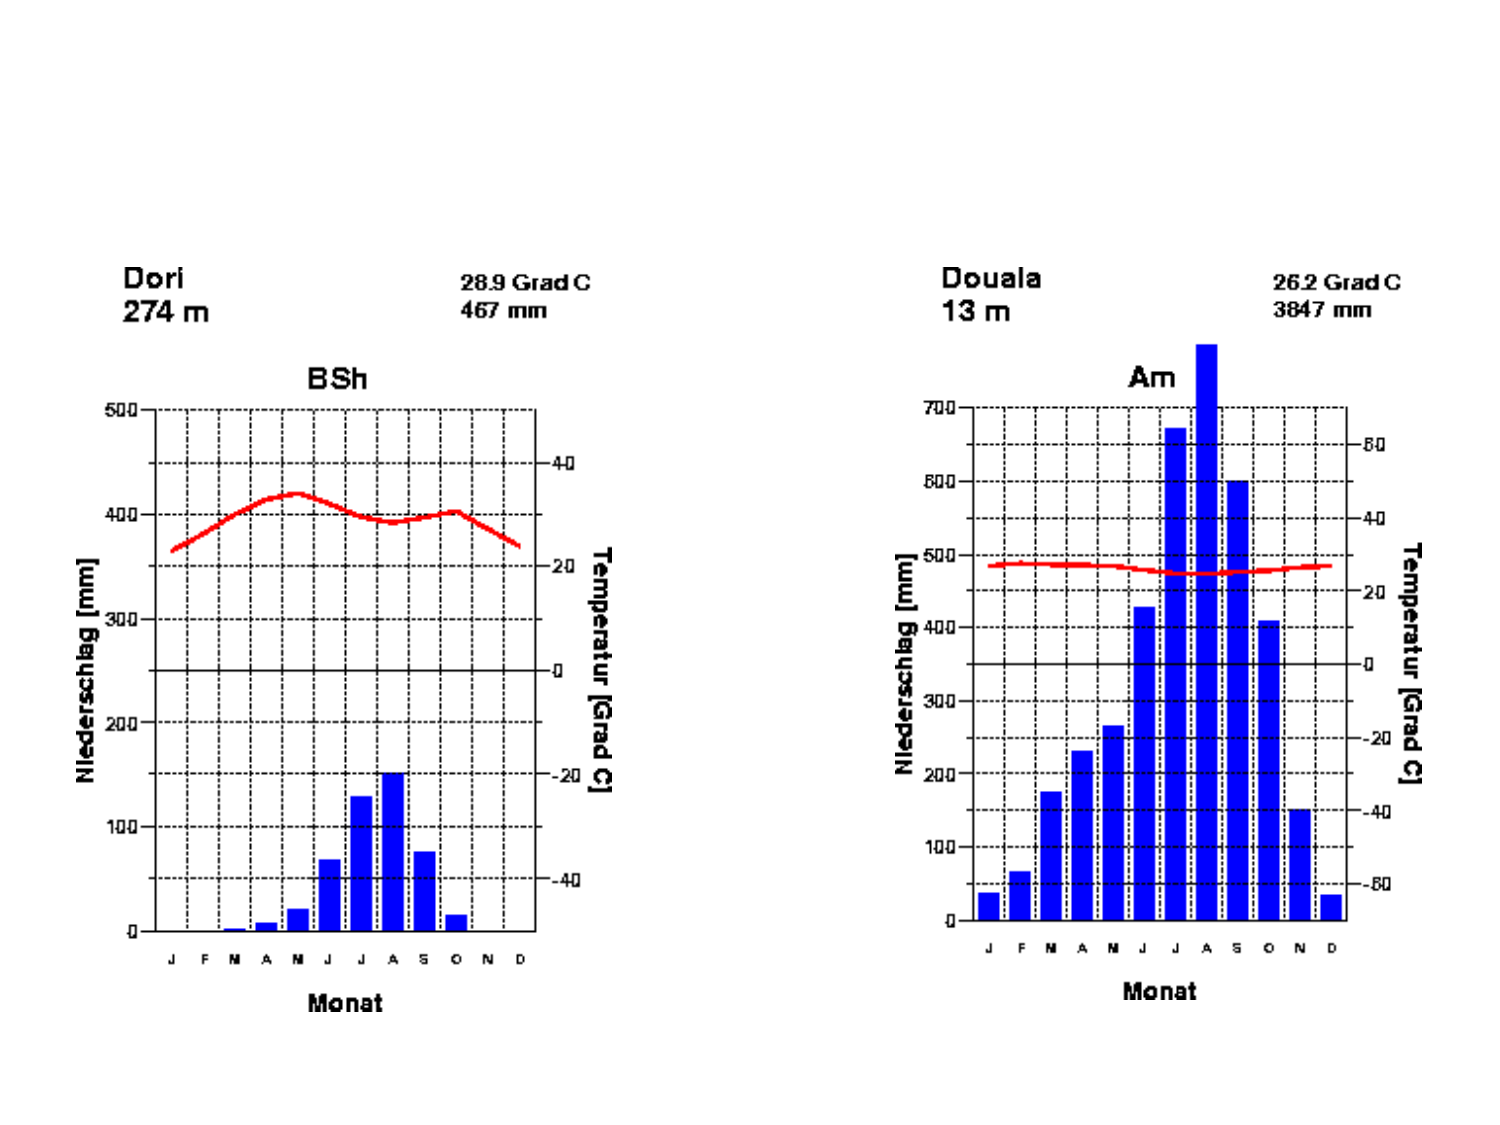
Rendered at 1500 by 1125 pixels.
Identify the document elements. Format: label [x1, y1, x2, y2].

picture [76, 267, 612, 1012]
picture [895, 267, 1422, 1000]
